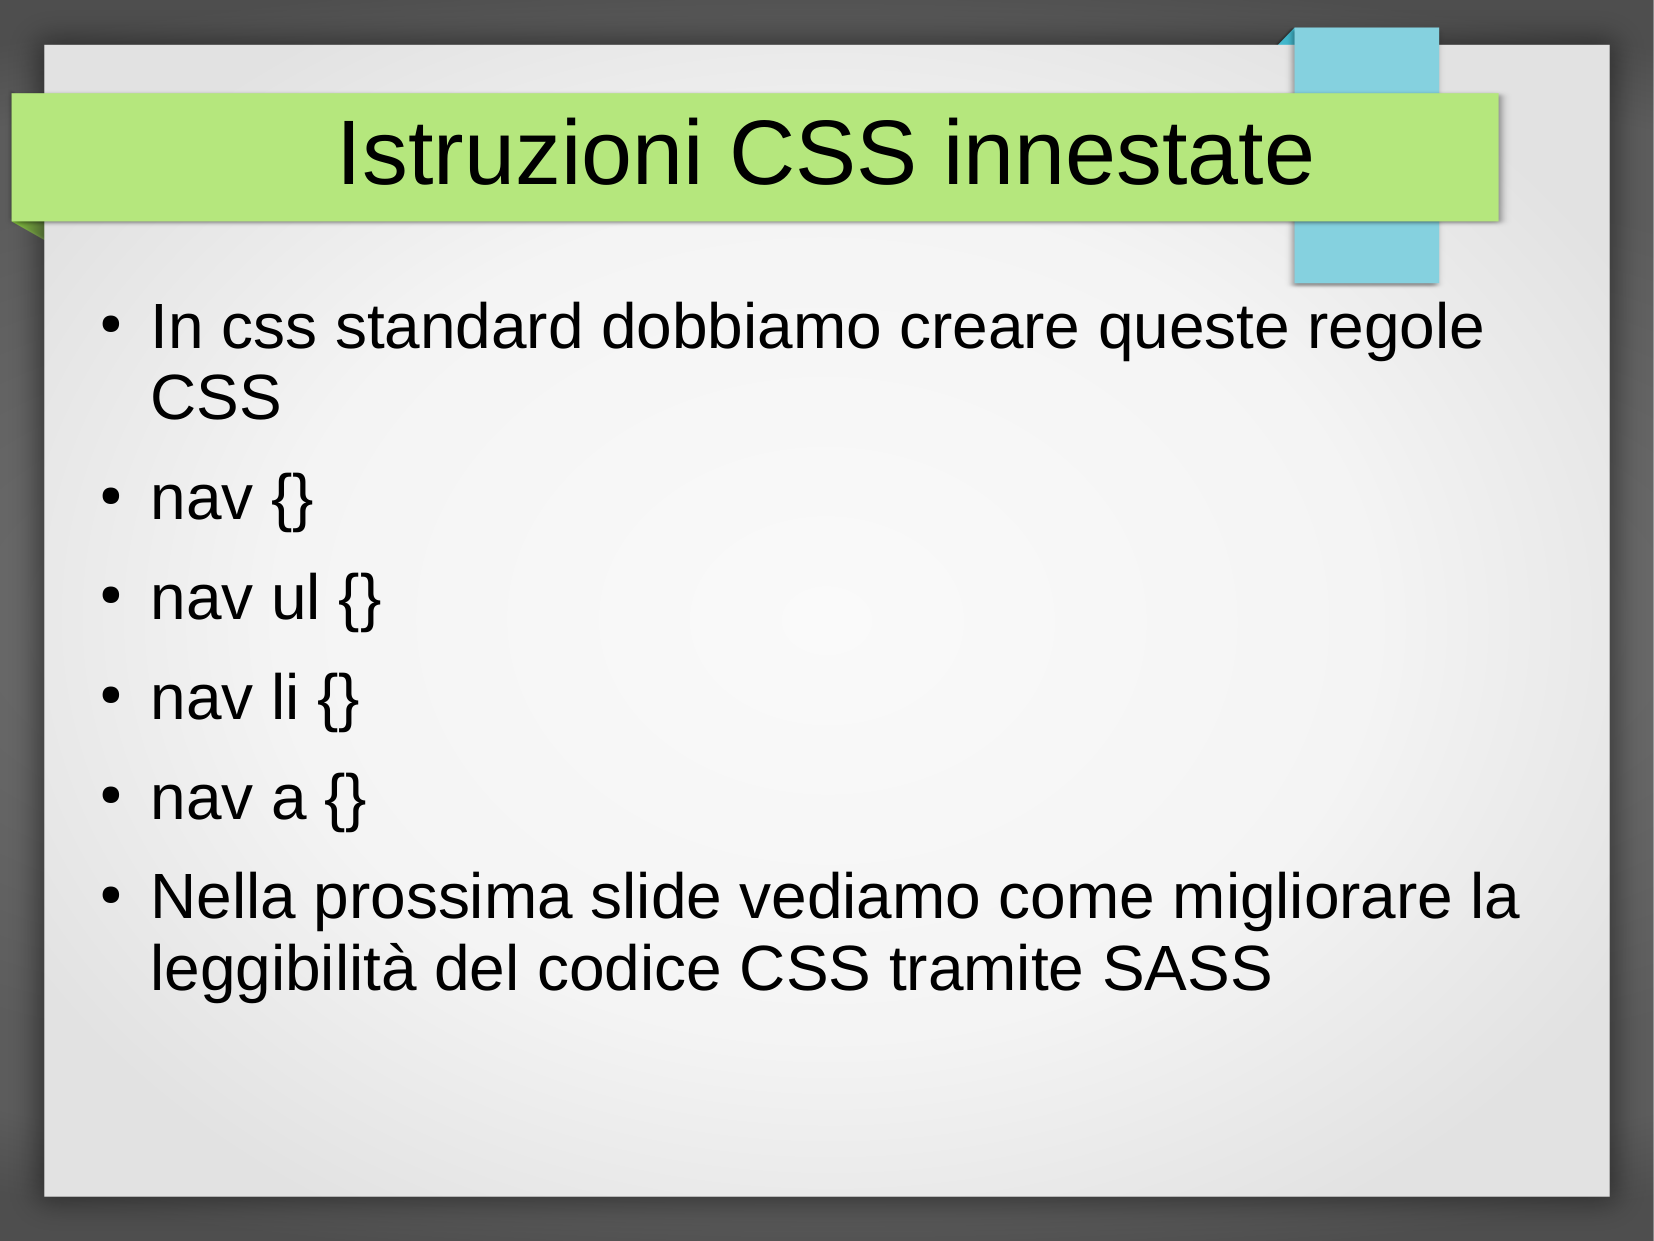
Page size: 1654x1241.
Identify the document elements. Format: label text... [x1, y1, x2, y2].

list In css standard dobbiamo creare queste regole CSS nav {} nav ul {} nav li {} nav a {} Nella prossima slide vediamo come migliorare la leggibilità del codice CSS tramite SASS [82, 290, 1571, 1010]
title Istruzioni CSS innestate [82, 49, 1571, 257]
picture [0, 0, 1654, 1241]
